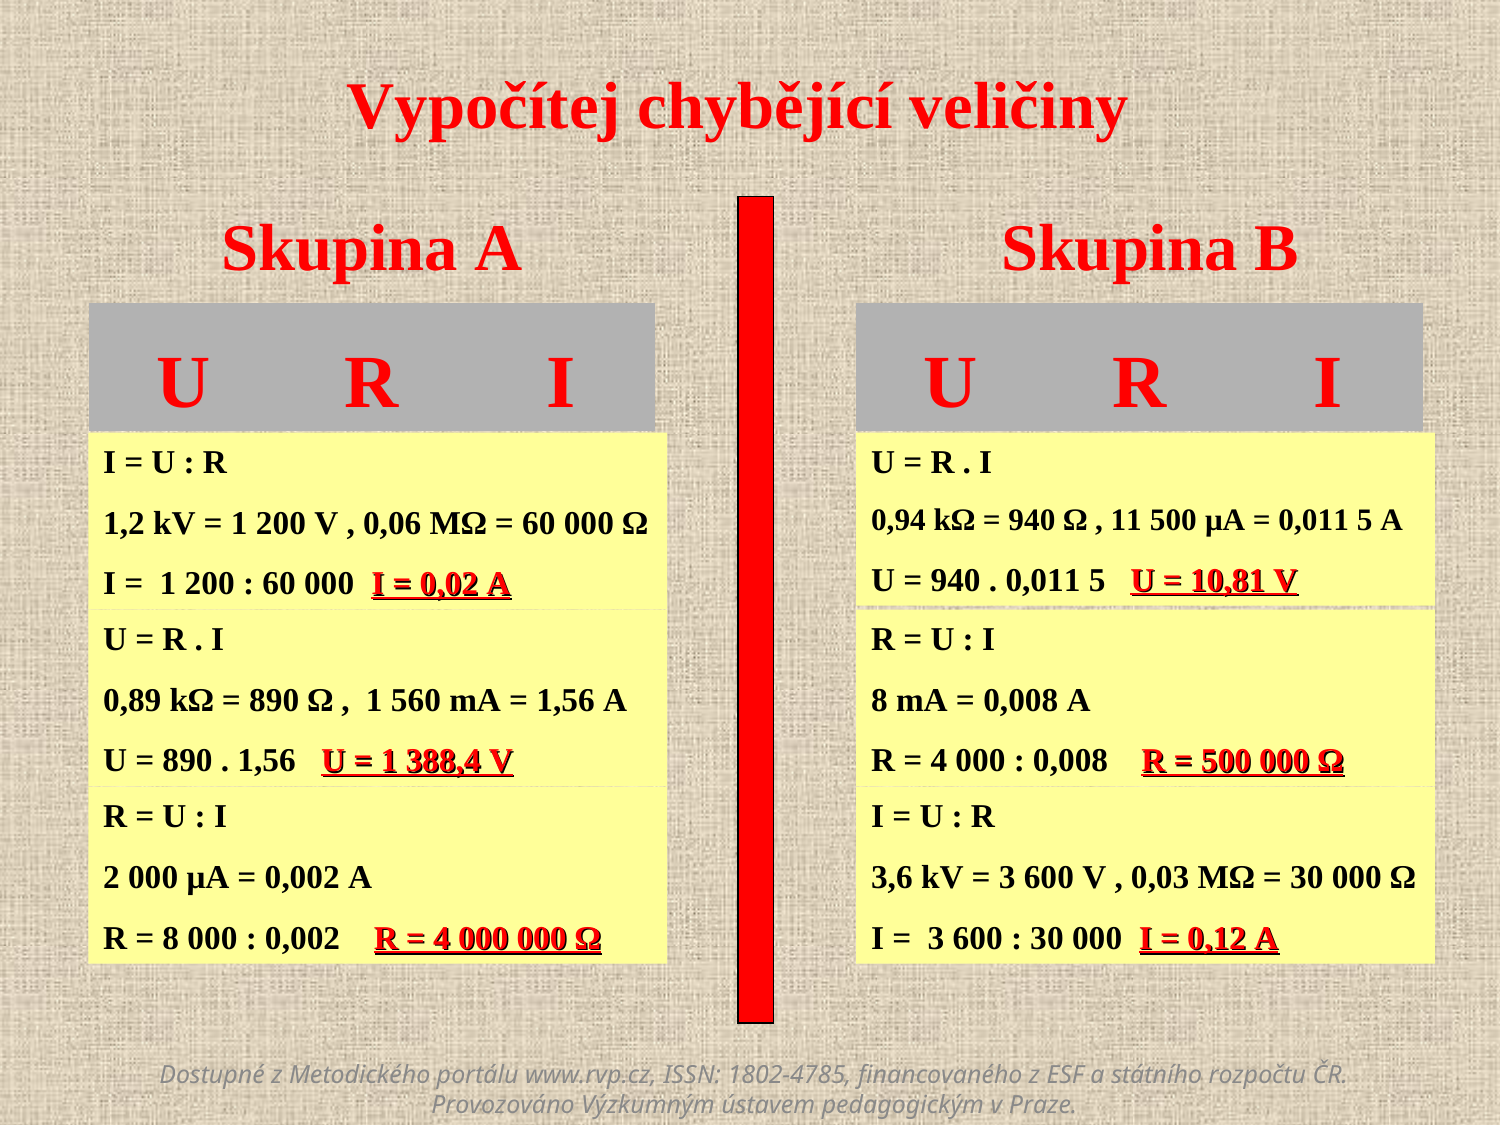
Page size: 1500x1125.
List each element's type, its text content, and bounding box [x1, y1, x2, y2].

table_header I [466, 303, 655, 431]
text_box I = U : R 3,6 kV = 3 600 V , 0,03 MΩ = 30 000 Ω I = 3 600 : 30 000 I = 0,12 A [856, 787, 1435, 964]
text_box Skupina B [986, 196, 1362, 292]
table_header I [1234, 303, 1423, 431]
text_box R = U : I 8 mA = 0,008 A R = 4 000 : 0,008 R = 500 000 Ω [856, 609, 1435, 787]
text_box Vypočítej chybějící veličiny [123, 54, 1353, 151]
text_box U = R . I 0,89 kΩ = 890 Ω , 1 560 mA = 1,56 A U = 890 . 1,56 U = 1 388,4 V [88, 609, 668, 786]
text_box Skupina A [206, 196, 582, 292]
table_header U [89, 303, 278, 431]
table_header U [856, 303, 1045, 431]
picture [0, 0, 1500, 1125]
table_header R [278, 303, 466, 431]
text_box R = U : I 2 000 μA = 0,002 A R = 8 000 : 0,002 R = 4 000 000 Ω [88, 786, 668, 964]
table_header R [1045, 303, 1234, 431]
text_box [738, 196, 774, 1023]
text_box I = U : R 1,2 kV = 1 200 V , 0,06 MΩ = 60 000 Ω I = 1 200 : 60 000 I = 0,02 A [88, 432, 668, 609]
text_box U = R . I 0,94 kΩ = 940 Ω , 11 500 μA = 0,011 5 A U = 940 . 0,011 5 U = 10,81 V [856, 432, 1435, 606]
